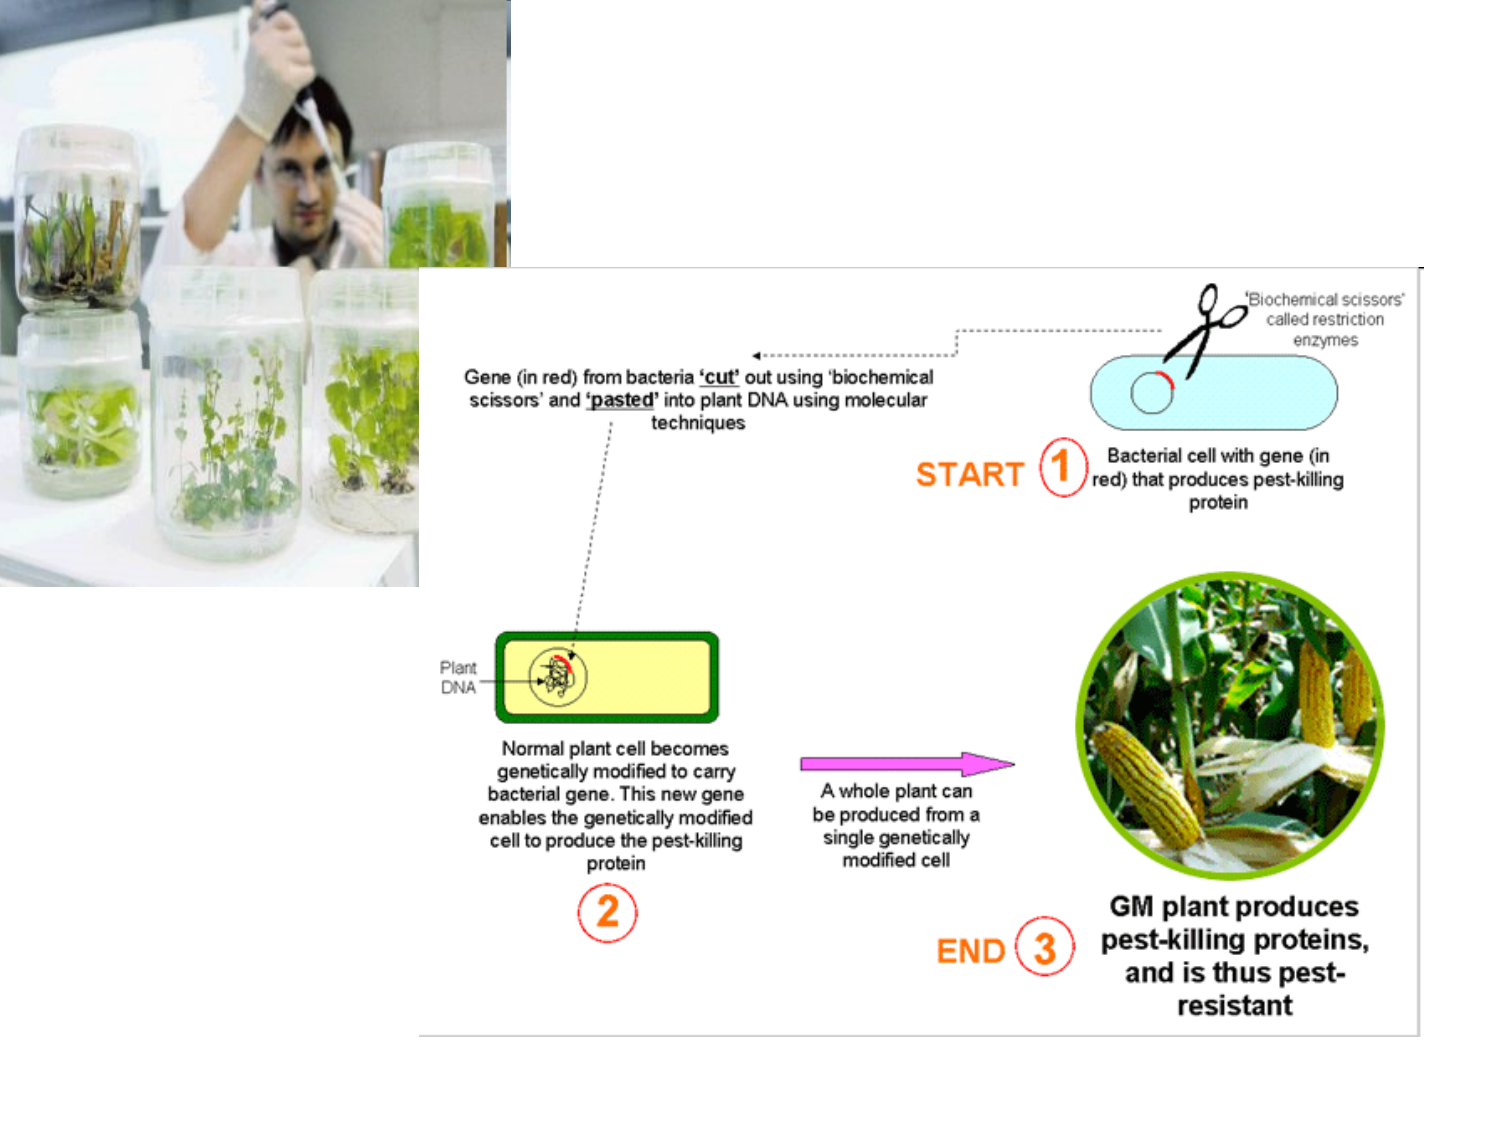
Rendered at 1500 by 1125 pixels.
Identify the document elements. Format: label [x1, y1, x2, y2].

picture [0, 0, 1424, 1037]
